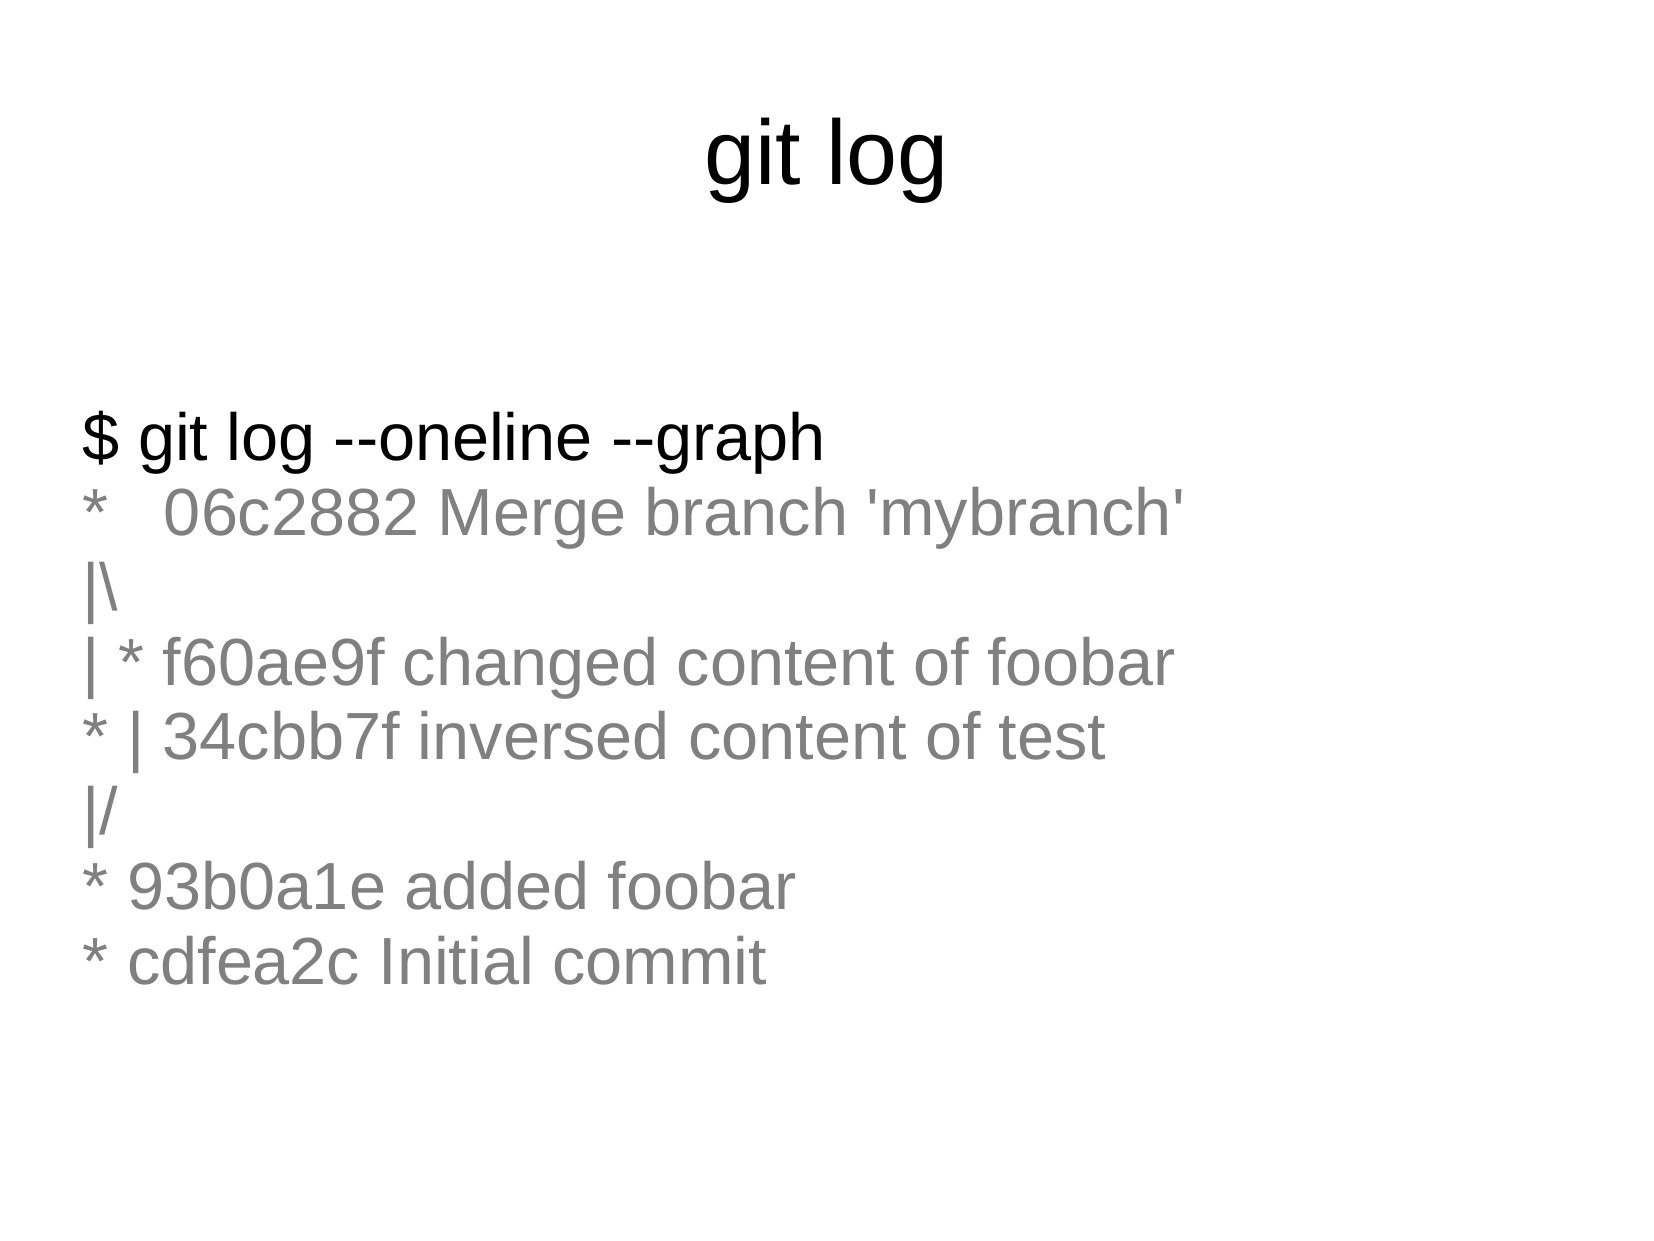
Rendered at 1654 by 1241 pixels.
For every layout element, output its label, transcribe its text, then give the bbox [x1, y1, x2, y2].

subtitle $ git log --oneline --graph * 06c2882 Merge branch 'mybranch' |\ | * f60ae9f changed content of foobar * | 34cbb7f inversed content of test |/ * 93b0a1e added foobar * cdfea2c Initial commit [82, 297, 1571, 1102]
title git log [82, 56, 1571, 250]
